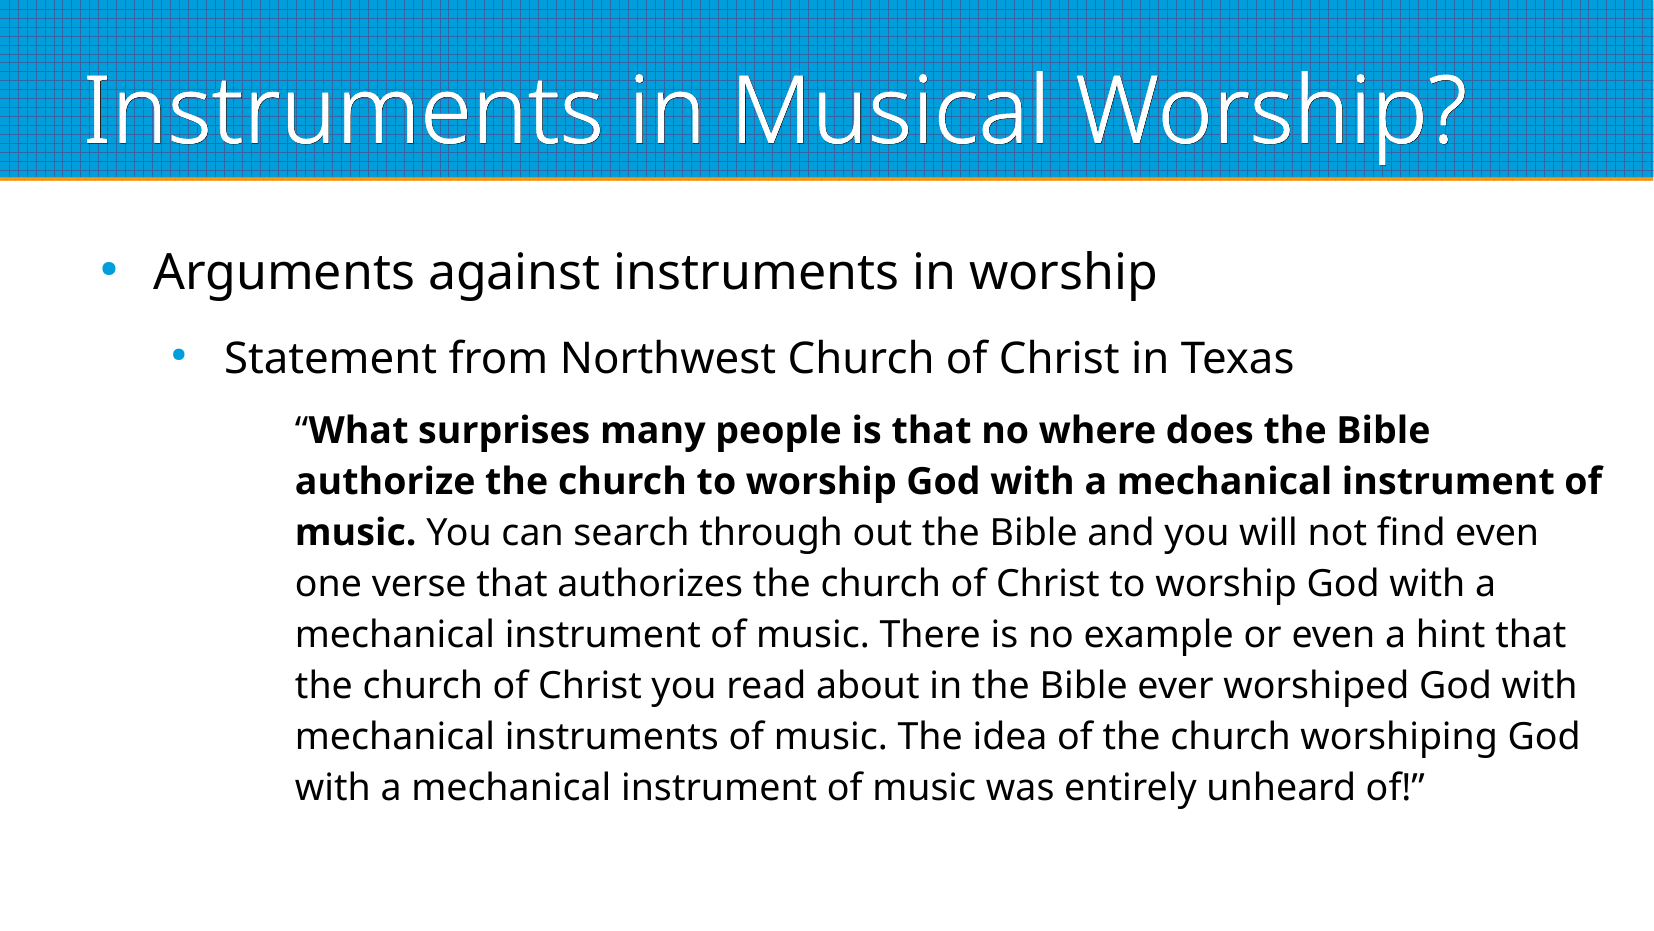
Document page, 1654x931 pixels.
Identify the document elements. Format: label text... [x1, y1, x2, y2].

title Instruments in Musical Worship? [82, 14, 1571, 171]
list Arguments against instruments in worship Statement from Northwest Church of Christ in Texas “What surprises many people is that no where does the Bible authorize the church to worship God with a mechanical instrument of music. You can search through out the Bible and you will not find even one verse that authorizes the church of Christ to worship God with a mechanical instrument of music. There is no example or even a hint that the church of Christ you read about in the Bible ever worshiped God with mechanical instruments of music. The idea of the church worshiping God with a mechanical instrument of music was entirely unheard of!” [82, 236, 1613, 863]
